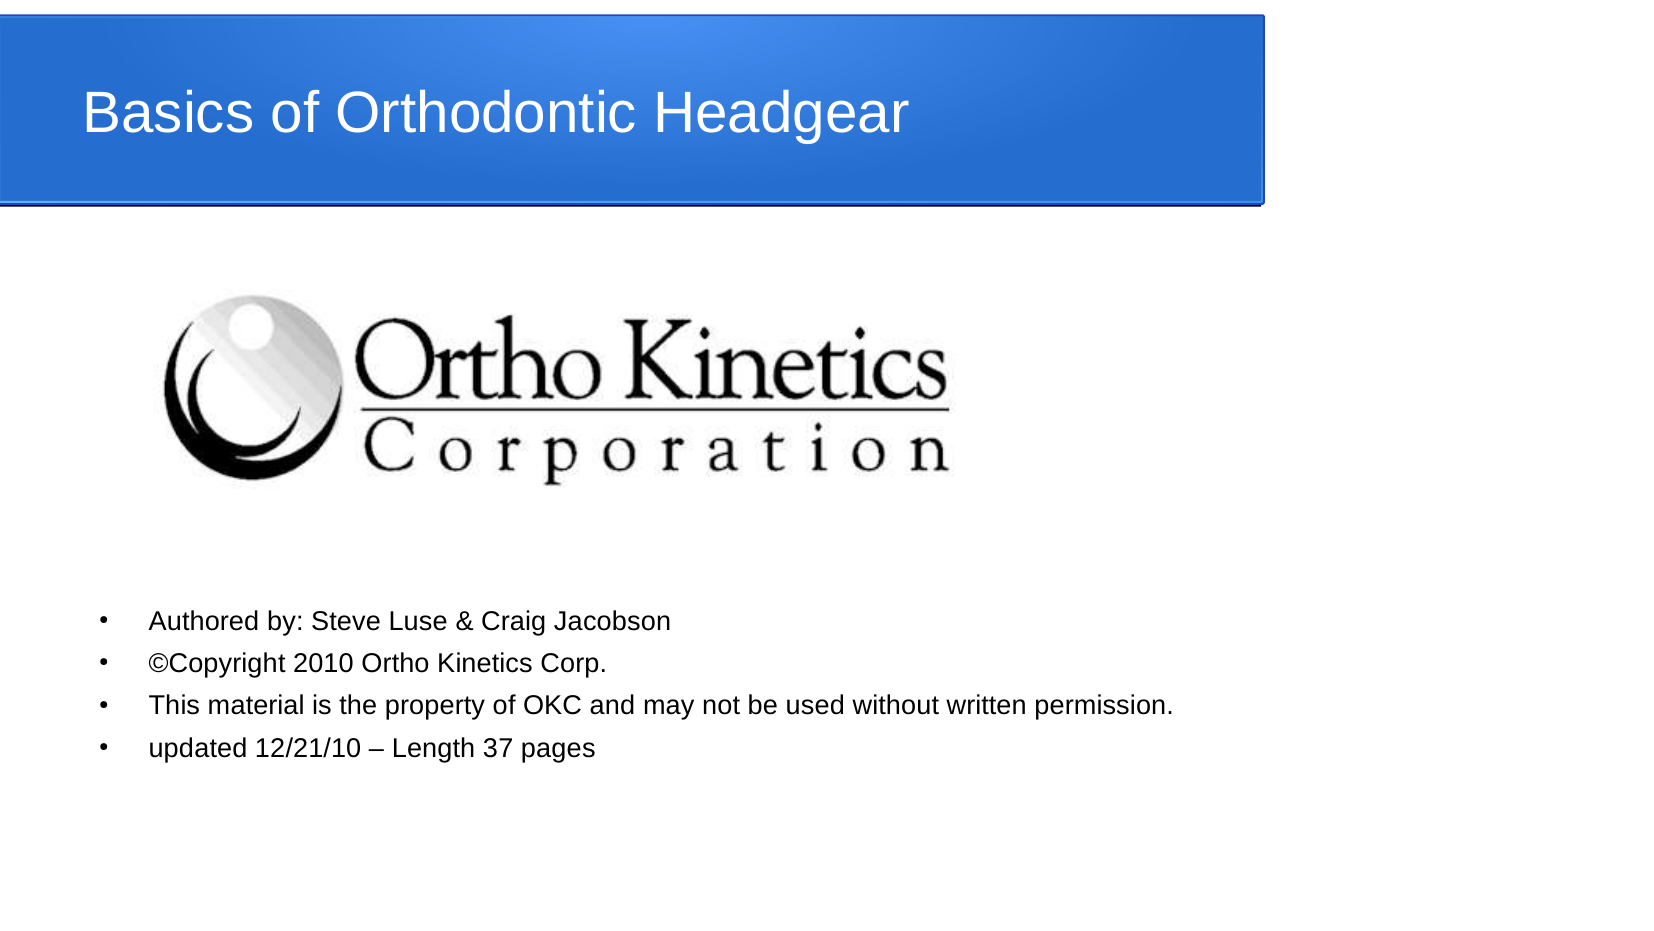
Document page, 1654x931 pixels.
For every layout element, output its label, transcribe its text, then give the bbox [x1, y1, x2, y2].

title Basics of Orthodontic Headgear [82, 35, 1235, 189]
list Authored by: Steve Luse & Craig Jacobson ©Copyright 2010 Ortho Kinetics Corp. This material is the property of OKC and may not be used without written permission. updated 12/21/10 – Length 37 pages [82, 224, 1571, 764]
picture [154, 289, 976, 526]
